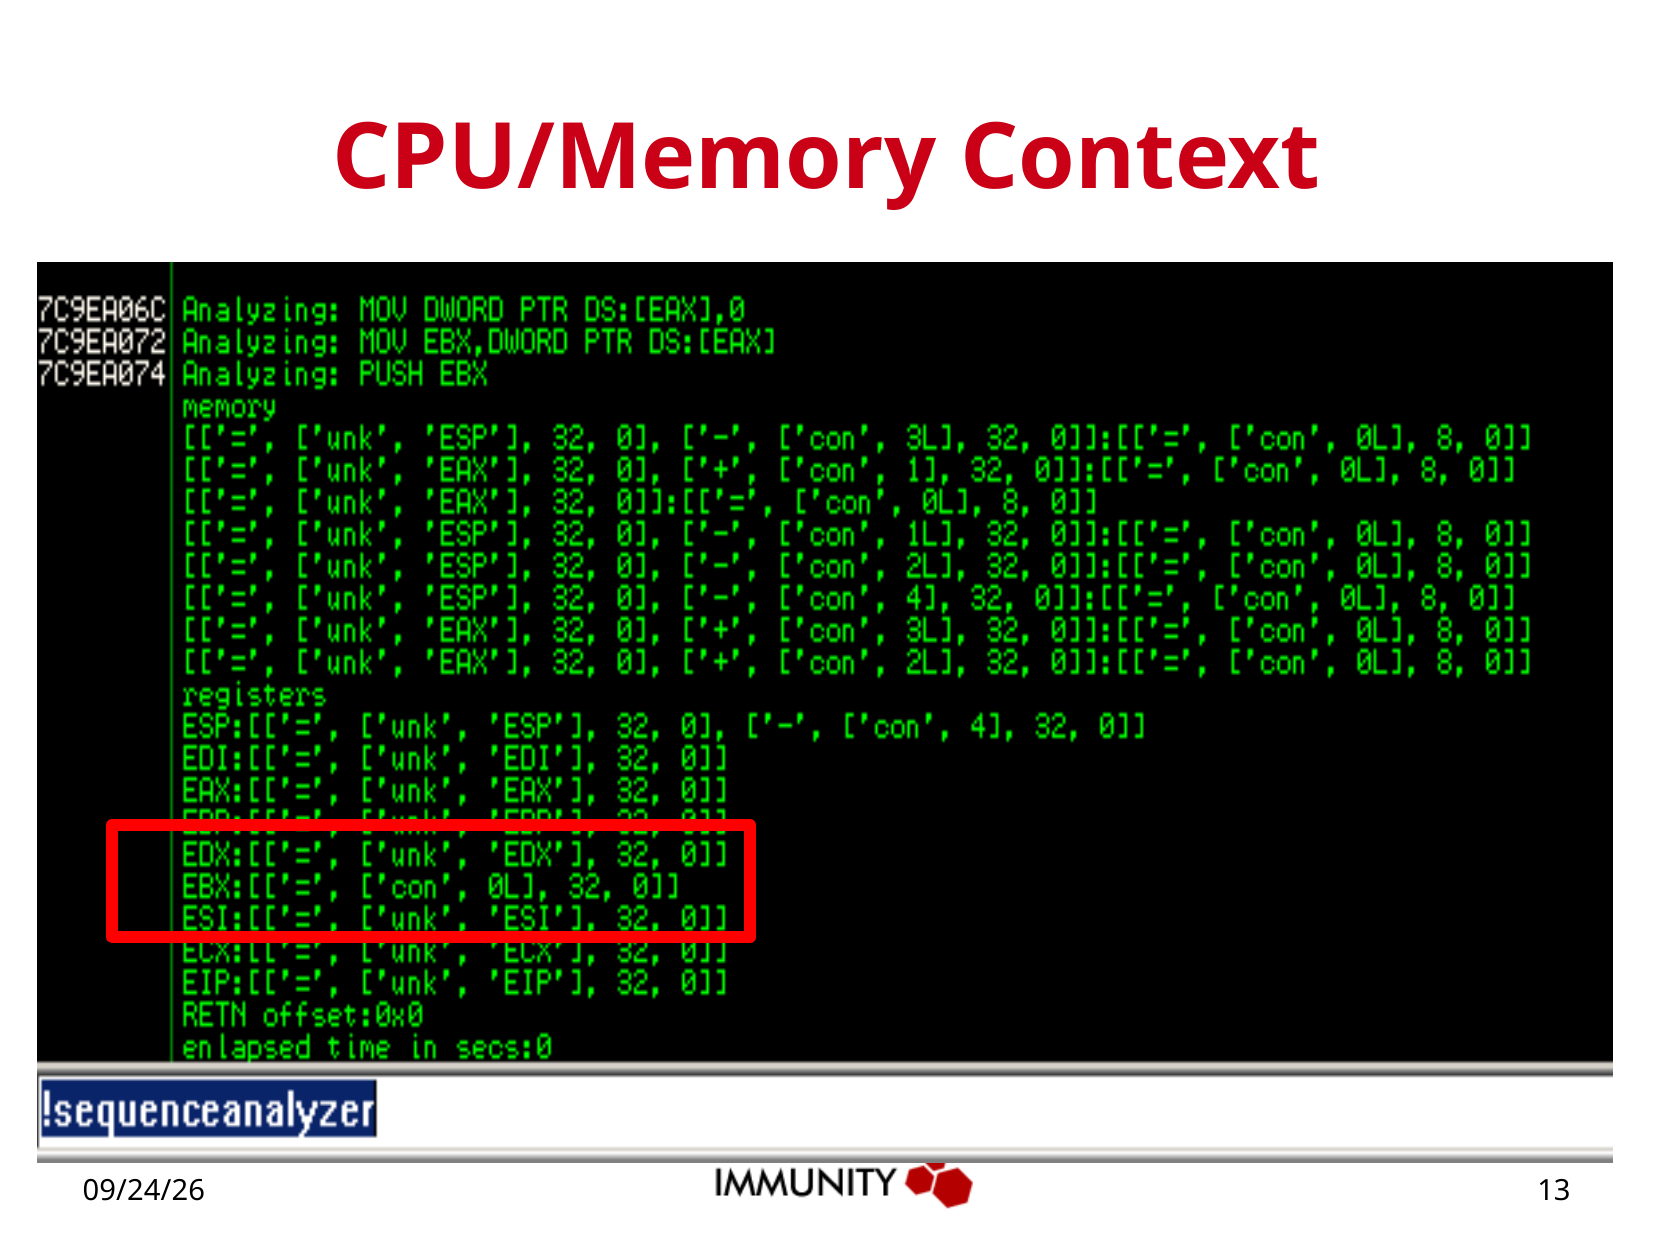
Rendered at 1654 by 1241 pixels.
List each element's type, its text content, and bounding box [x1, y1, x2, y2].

picture [37, 262, 1613, 1235]
title CPU/Memory Context [82, 49, 1571, 257]
